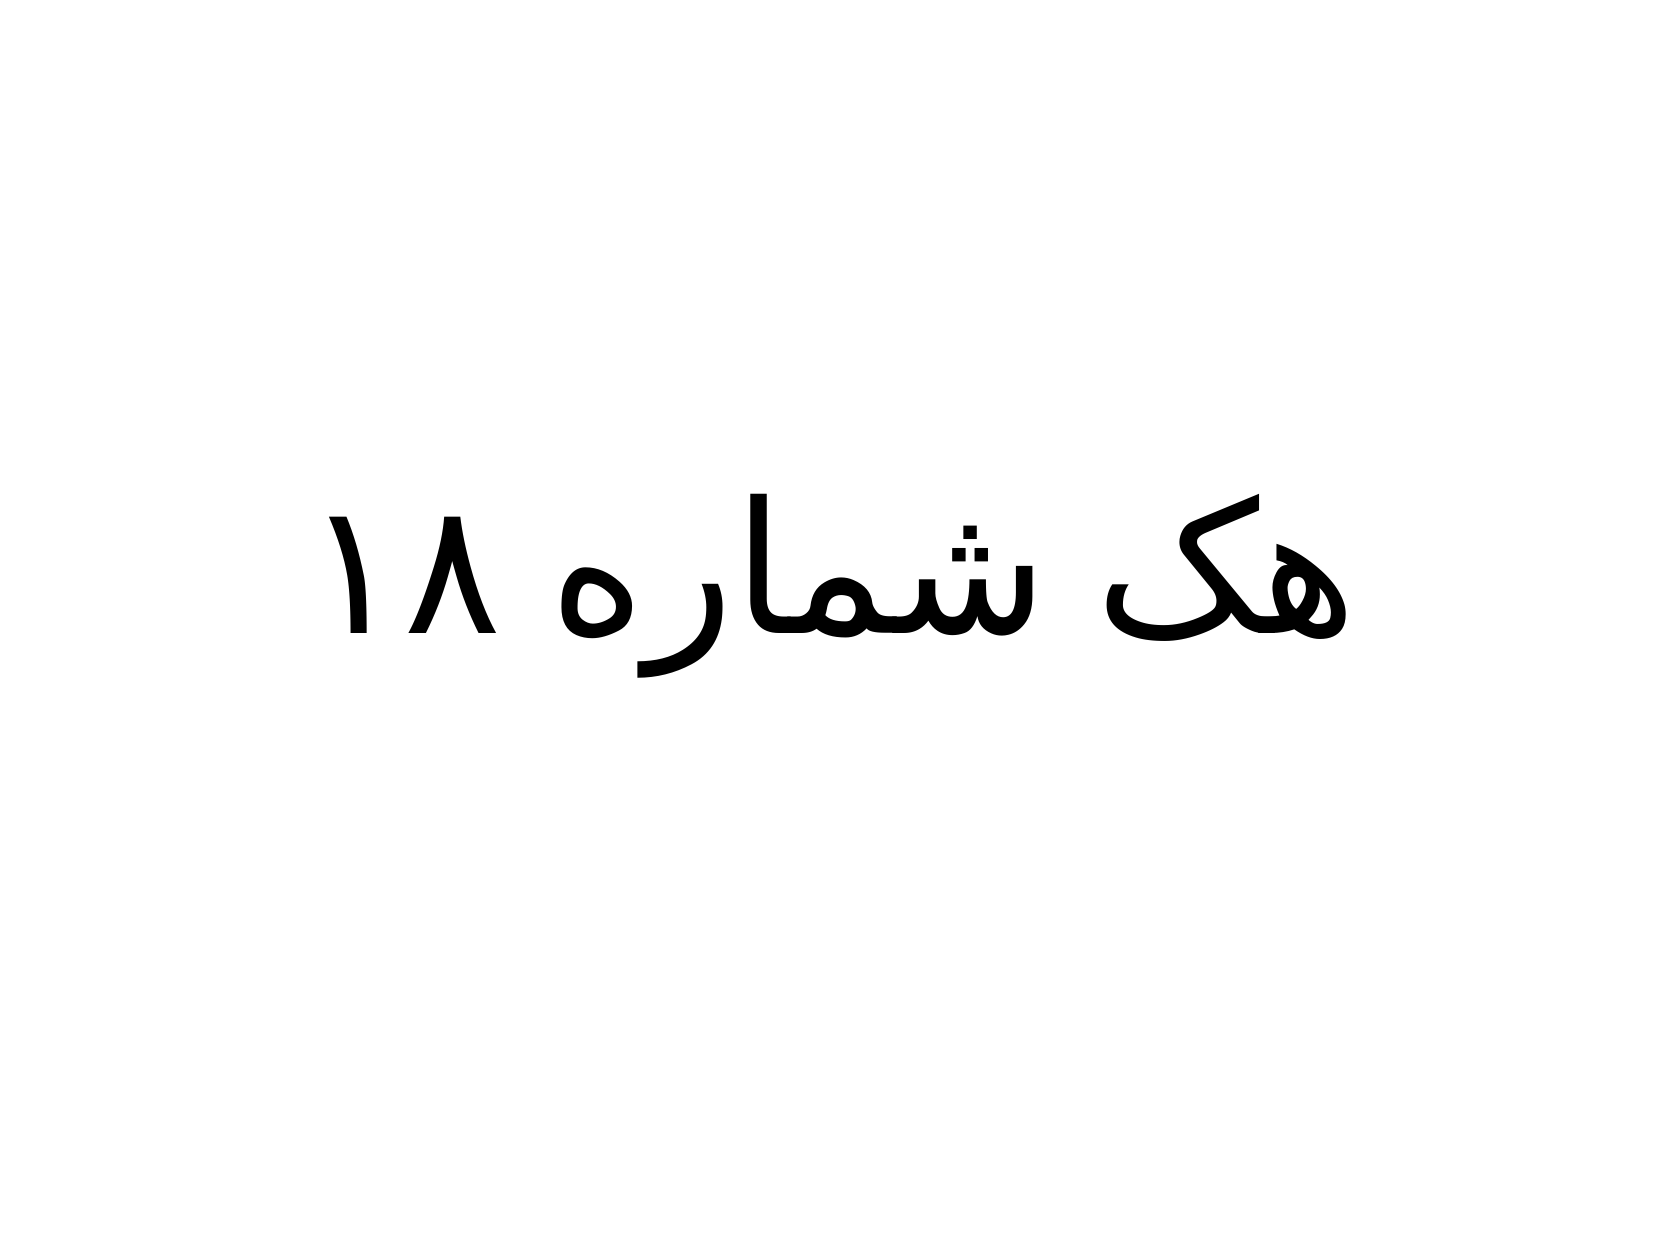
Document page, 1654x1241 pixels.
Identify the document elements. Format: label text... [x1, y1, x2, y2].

title هک شماره ۱۸ [86, 482, 1576, 695]
